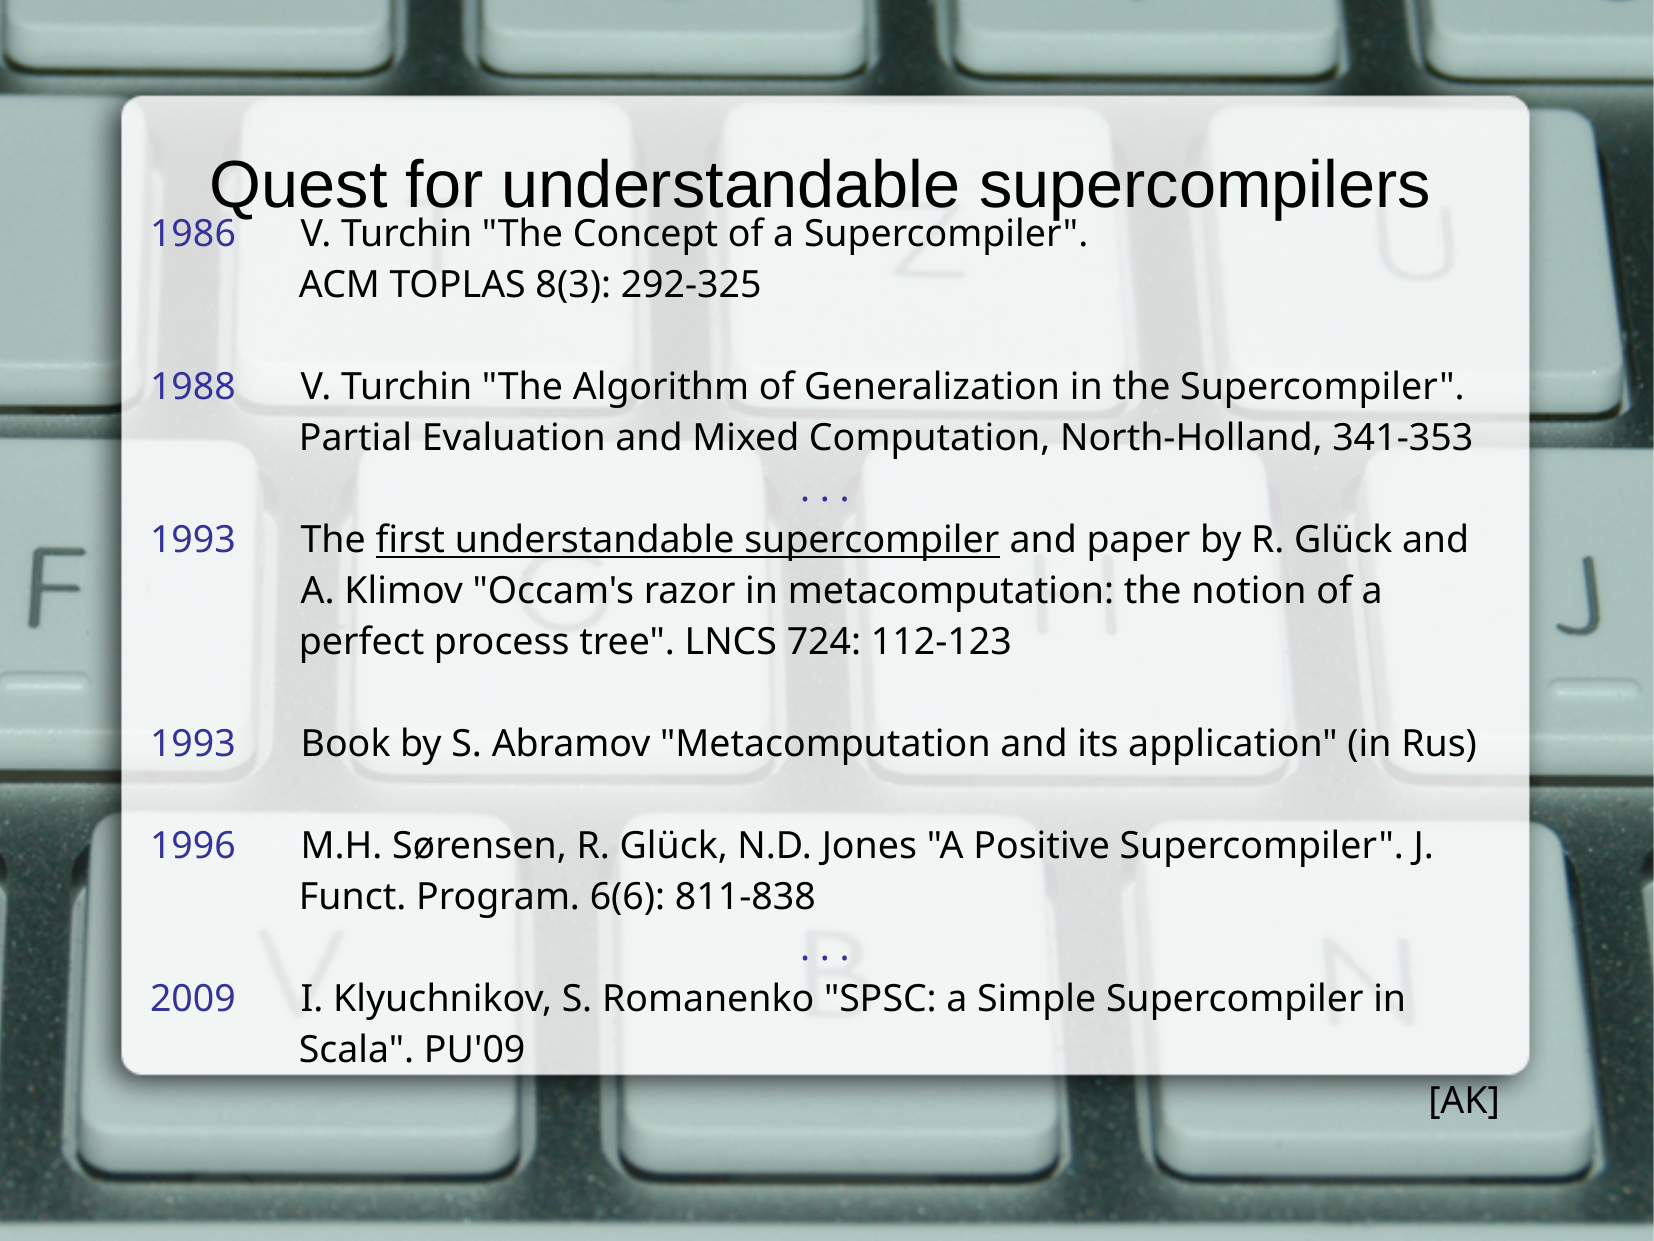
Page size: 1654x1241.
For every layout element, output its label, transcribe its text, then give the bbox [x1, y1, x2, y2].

title Quest for understandable supercompilers [135, 117, 1506, 325]
subtitle 1986 V. Turchin "The Concept of a Supercompiler". ACM TOPLAS 8(3): 292-325 1988 V. Turchin "The Algorithm of Generalization in the Supercompiler". Partial Evaluation and Mixed Computation, North-Holland, 341-353 . . . 1993 The first understandable supercompiler and paper by R. Glück and A. Klimov "Occam's razor in metacomputation: the notion of a perfect process tree". LNCS 724: 112-123 1993 Book by S. Abramov "Metacomputation and its application" (in Rus) 1996 M.H. Sørensen, R. Glück, N.D. Jones "A Positive Supercompiler". J. Funct. Program. 6(6): 811-838 . . . 2009 I. Klyuchnikov, S. Romanenko "SPSC: a Simple Supercompiler in Scala". PU'09 [AK] [150, 258, 1501, 1073]
picture [0, 0, 1654, 1241]
